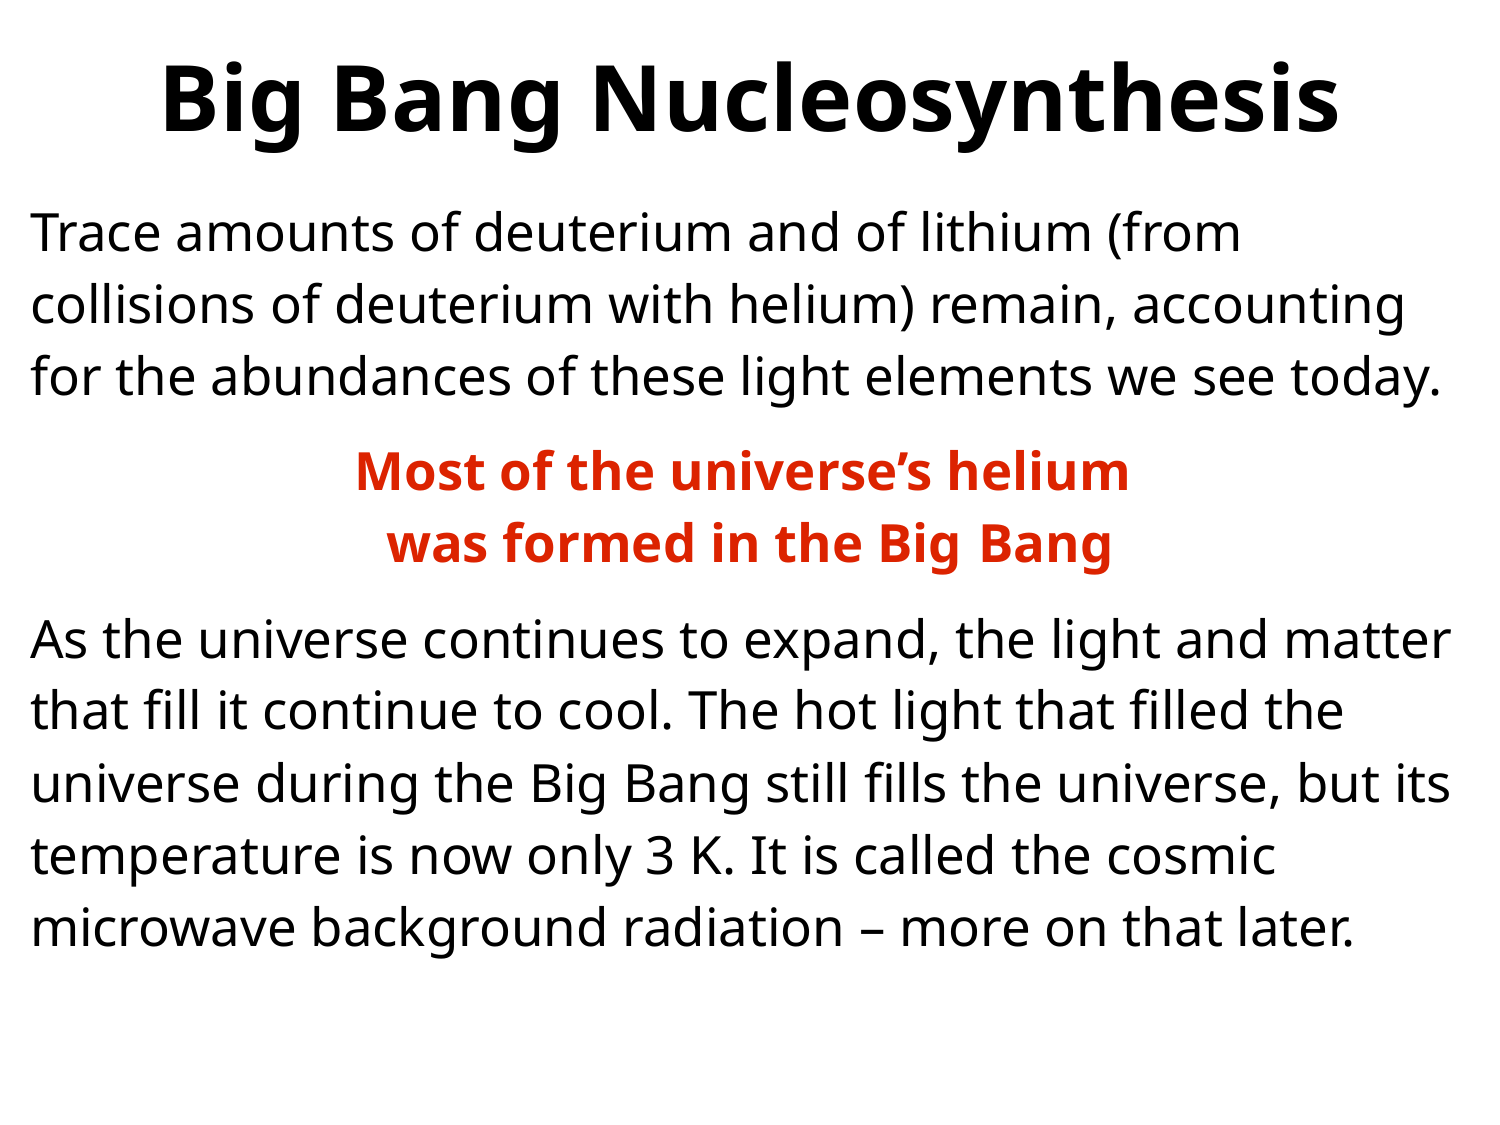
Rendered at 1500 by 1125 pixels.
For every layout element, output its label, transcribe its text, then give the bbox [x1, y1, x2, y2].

title Big Bang Nucleosynthesis [30, 21, 1471, 172]
list Trace amounts of deuterium and of lithium (from collisions of deuterium with helium) remain, accounting for the abundances of these light elements we see today. Most of the universe’s helium was formed in the Big Bang As the universe continues to expand, the light and matter that fill it continue to cool. The hot light that filled the universe during the Big Bang still fills the universe, but its temperature is now only 3 K. It is called the cosmic microwave background radiation – more on that later. [30, 195, 1471, 1096]
